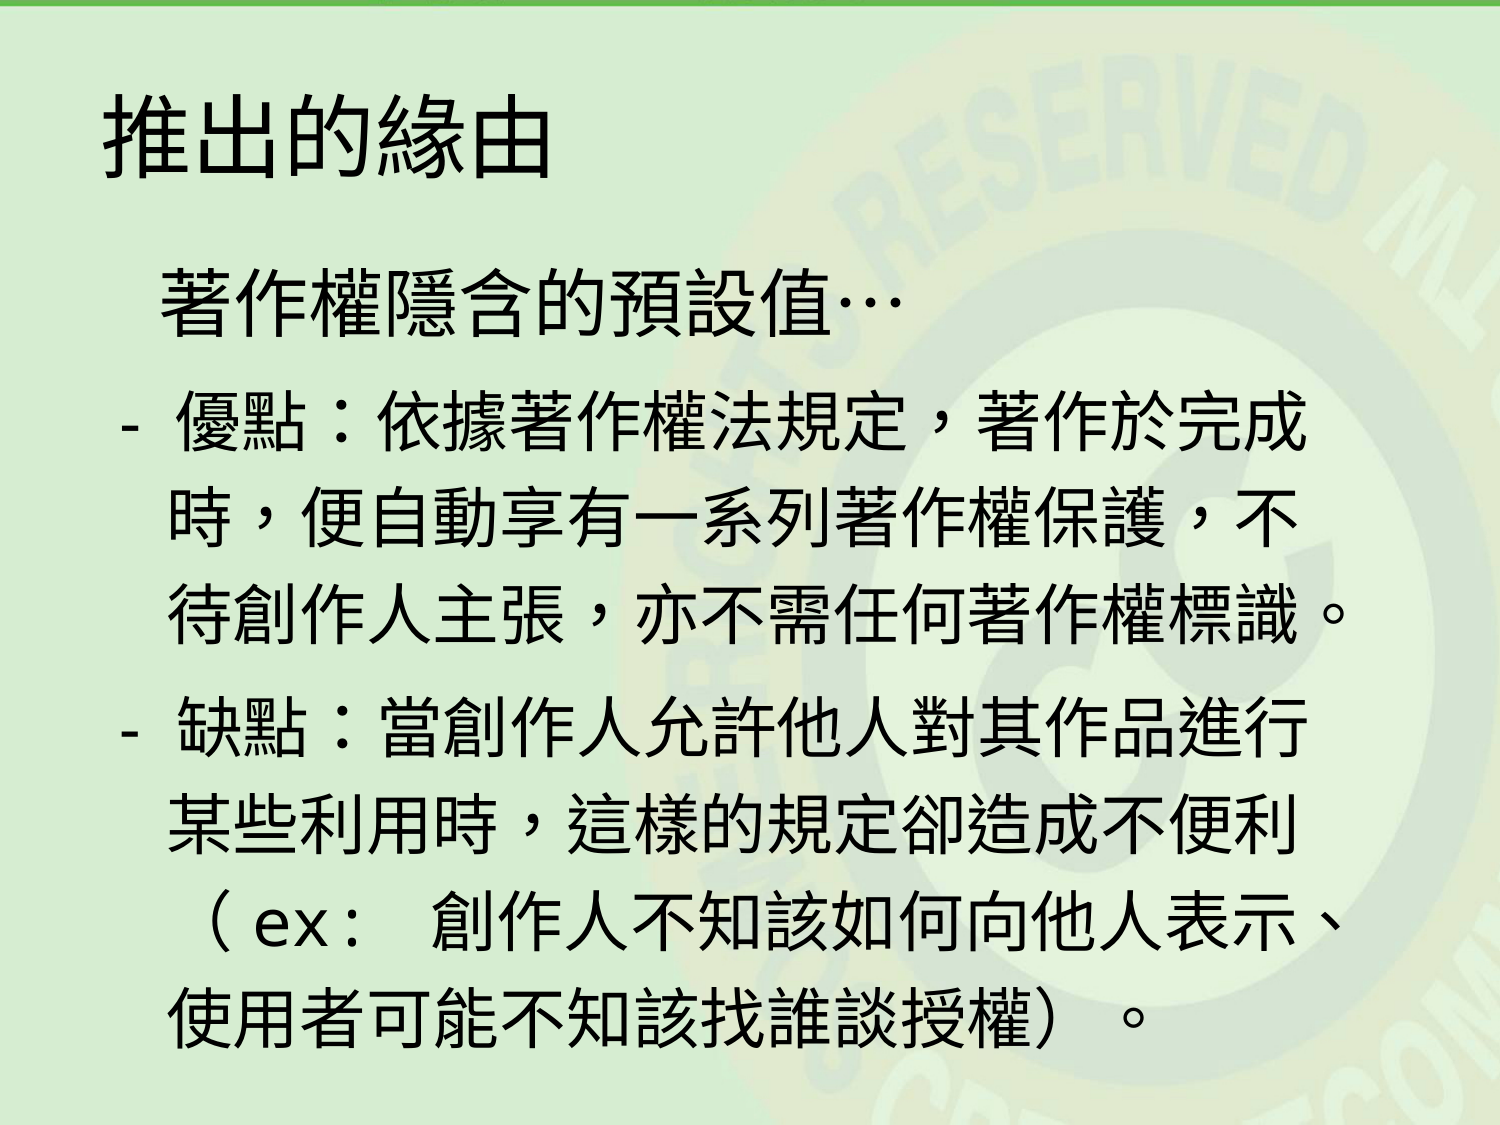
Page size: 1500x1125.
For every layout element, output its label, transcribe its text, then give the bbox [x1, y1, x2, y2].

picture [0, 0, 1500, 1125]
title 推出的緣由 [100, 76, 1451, 187]
list 著作權隱含的預設值… - 優點：依據著作權法規定，著作於完成時，便自動享有一系列著作權保護，不待創作人主張，亦不需任何著作權標識。 - 缺點：當創作人允許他人對其作品進行某些利用時，這樣的規定卻造成不便利（ex: 創作人不知該如何向他人表示、使用者可能不知該找誰談授權）。 [29, 243, 1380, 1059]
